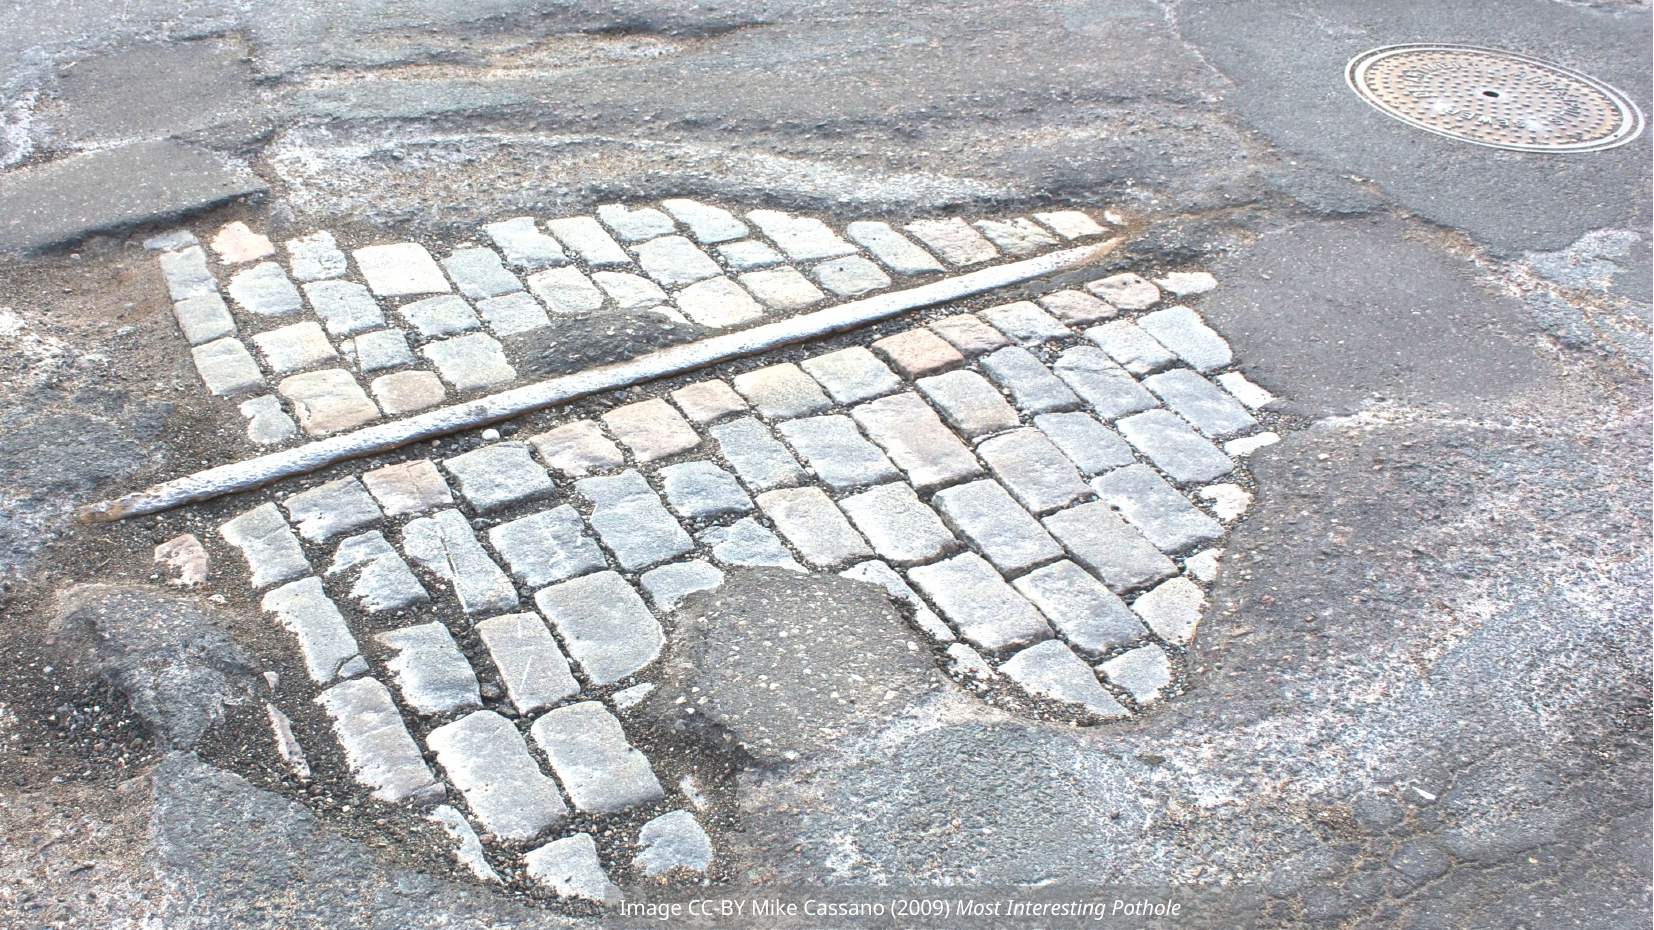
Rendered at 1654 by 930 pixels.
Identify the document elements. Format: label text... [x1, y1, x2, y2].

picture [0, 0, 1653, 930]
text_box Image CC-BY Mike Cassano (2009) Most Interesting Pothole [604, 885, 1256, 930]
